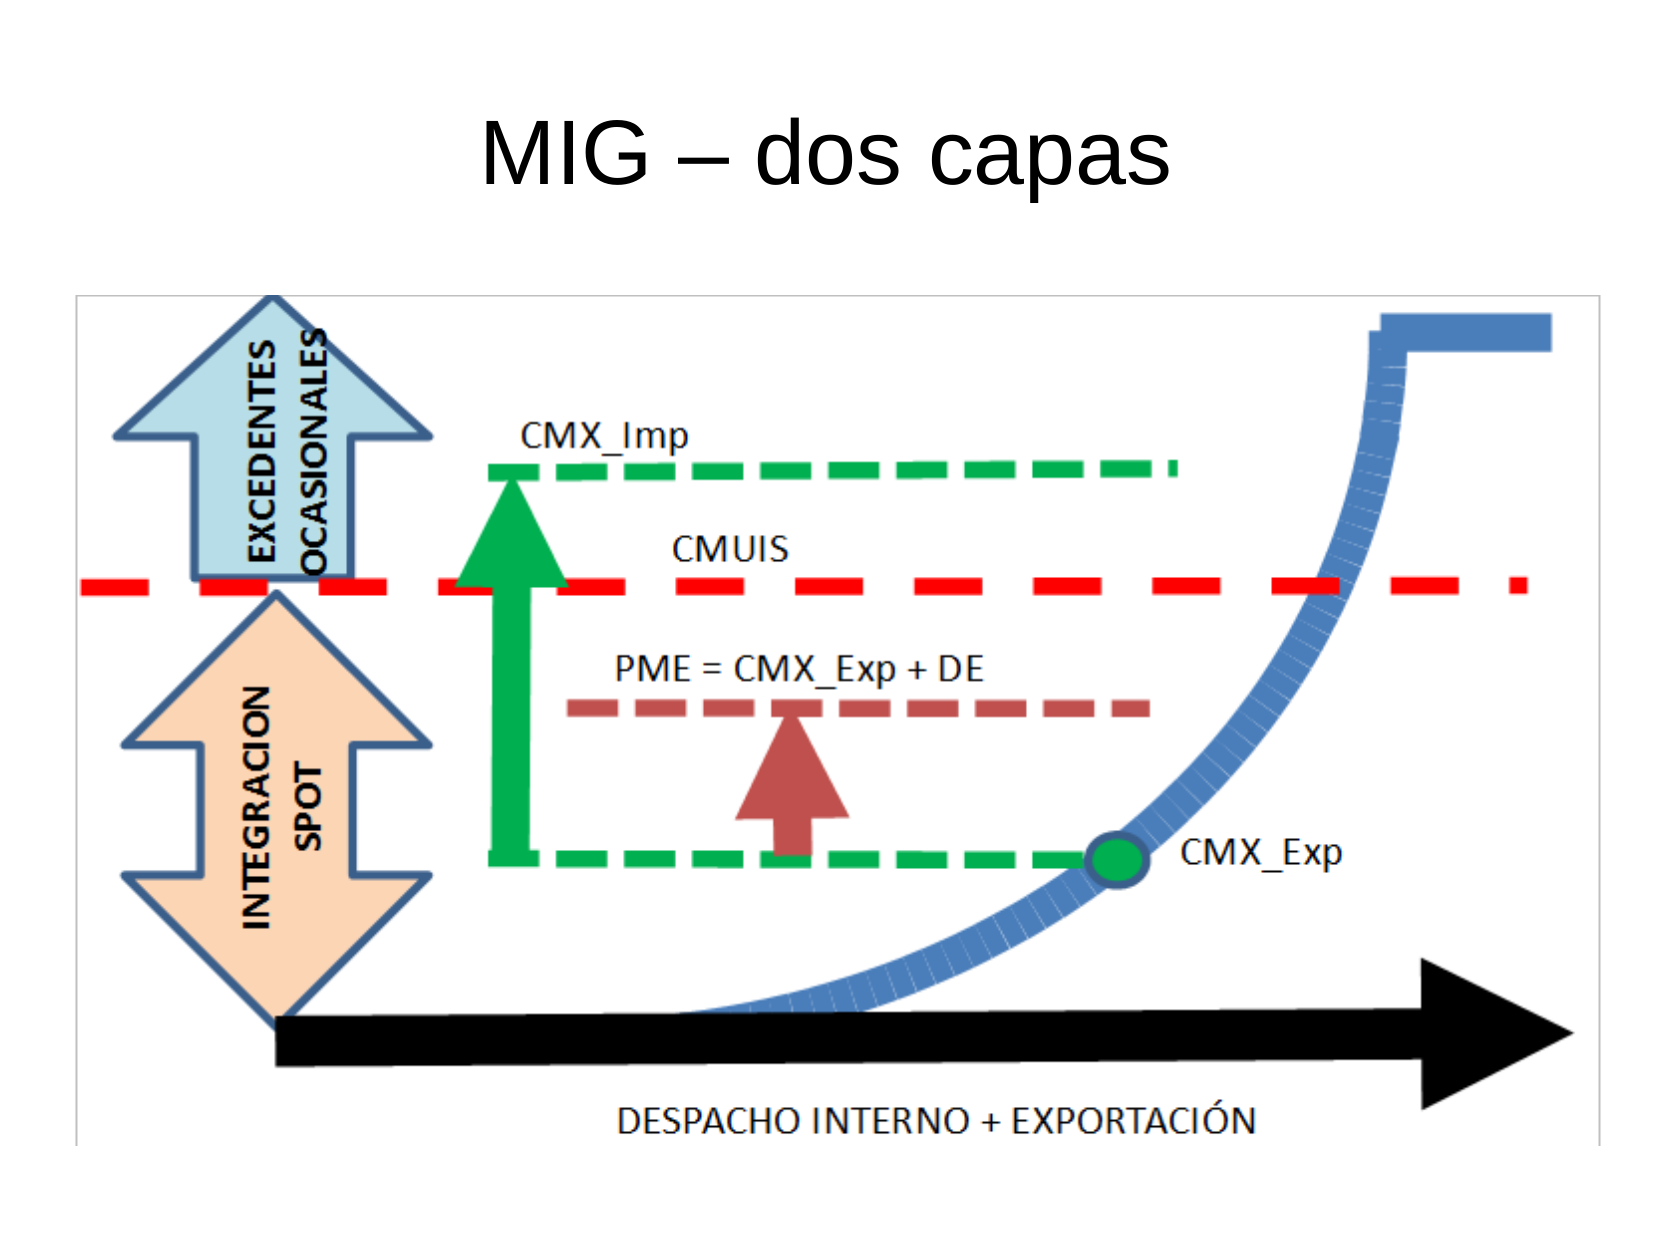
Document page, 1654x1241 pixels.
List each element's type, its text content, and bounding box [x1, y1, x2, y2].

title MIG – dos capas [82, 49, 1571, 257]
picture [70, 295, 1603, 1146]
